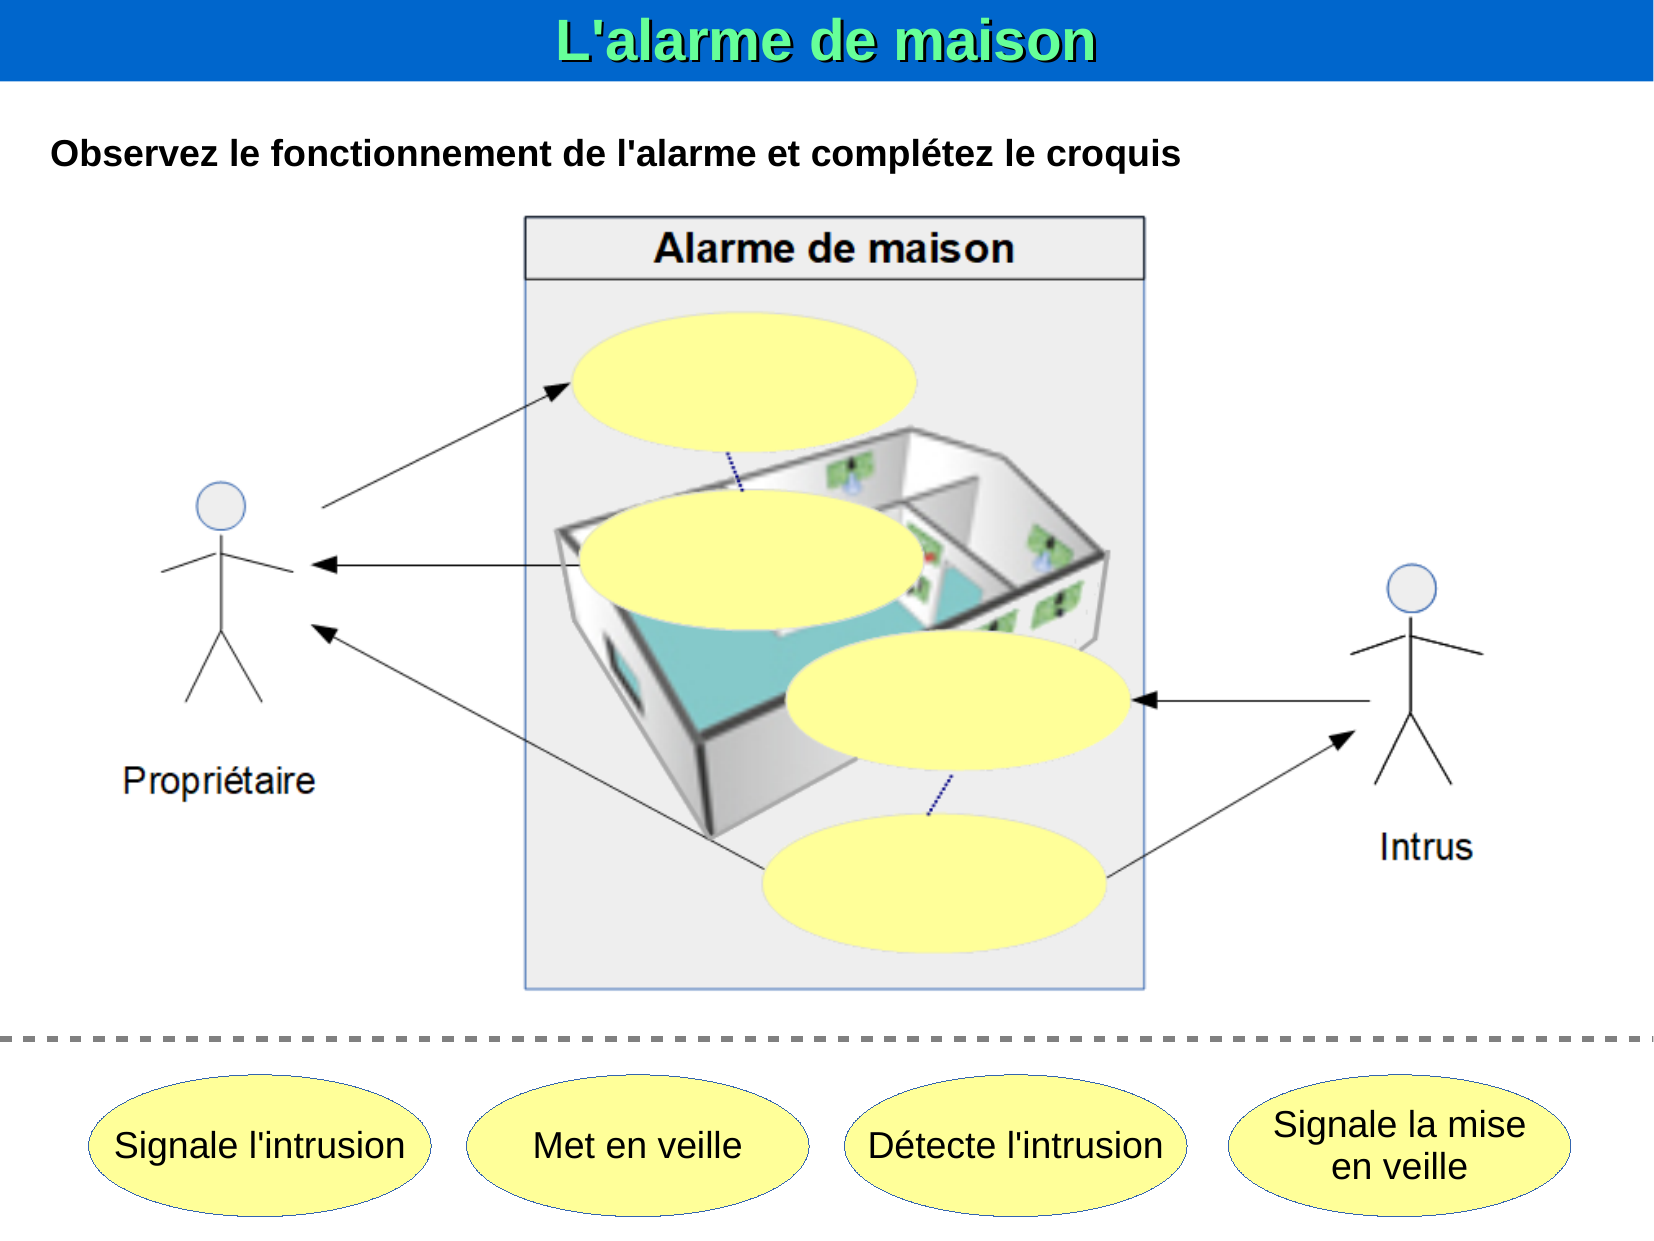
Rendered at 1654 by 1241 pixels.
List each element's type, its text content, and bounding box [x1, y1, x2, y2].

text_box L'alarme de maison [0, 0, 1654, 82]
text_box Détecte l'intrusion [844, 1074, 1188, 1217]
text_box Signale l'intrusion [88, 1074, 432, 1217]
text_box Met en veille [466, 1074, 810, 1217]
text_box Signale la mise en veille [1228, 1074, 1571, 1217]
picture [106, 200, 1525, 1004]
text_box Observez le fonctionnement de l'alarme et complétez le croquis [35, 125, 1548, 184]
